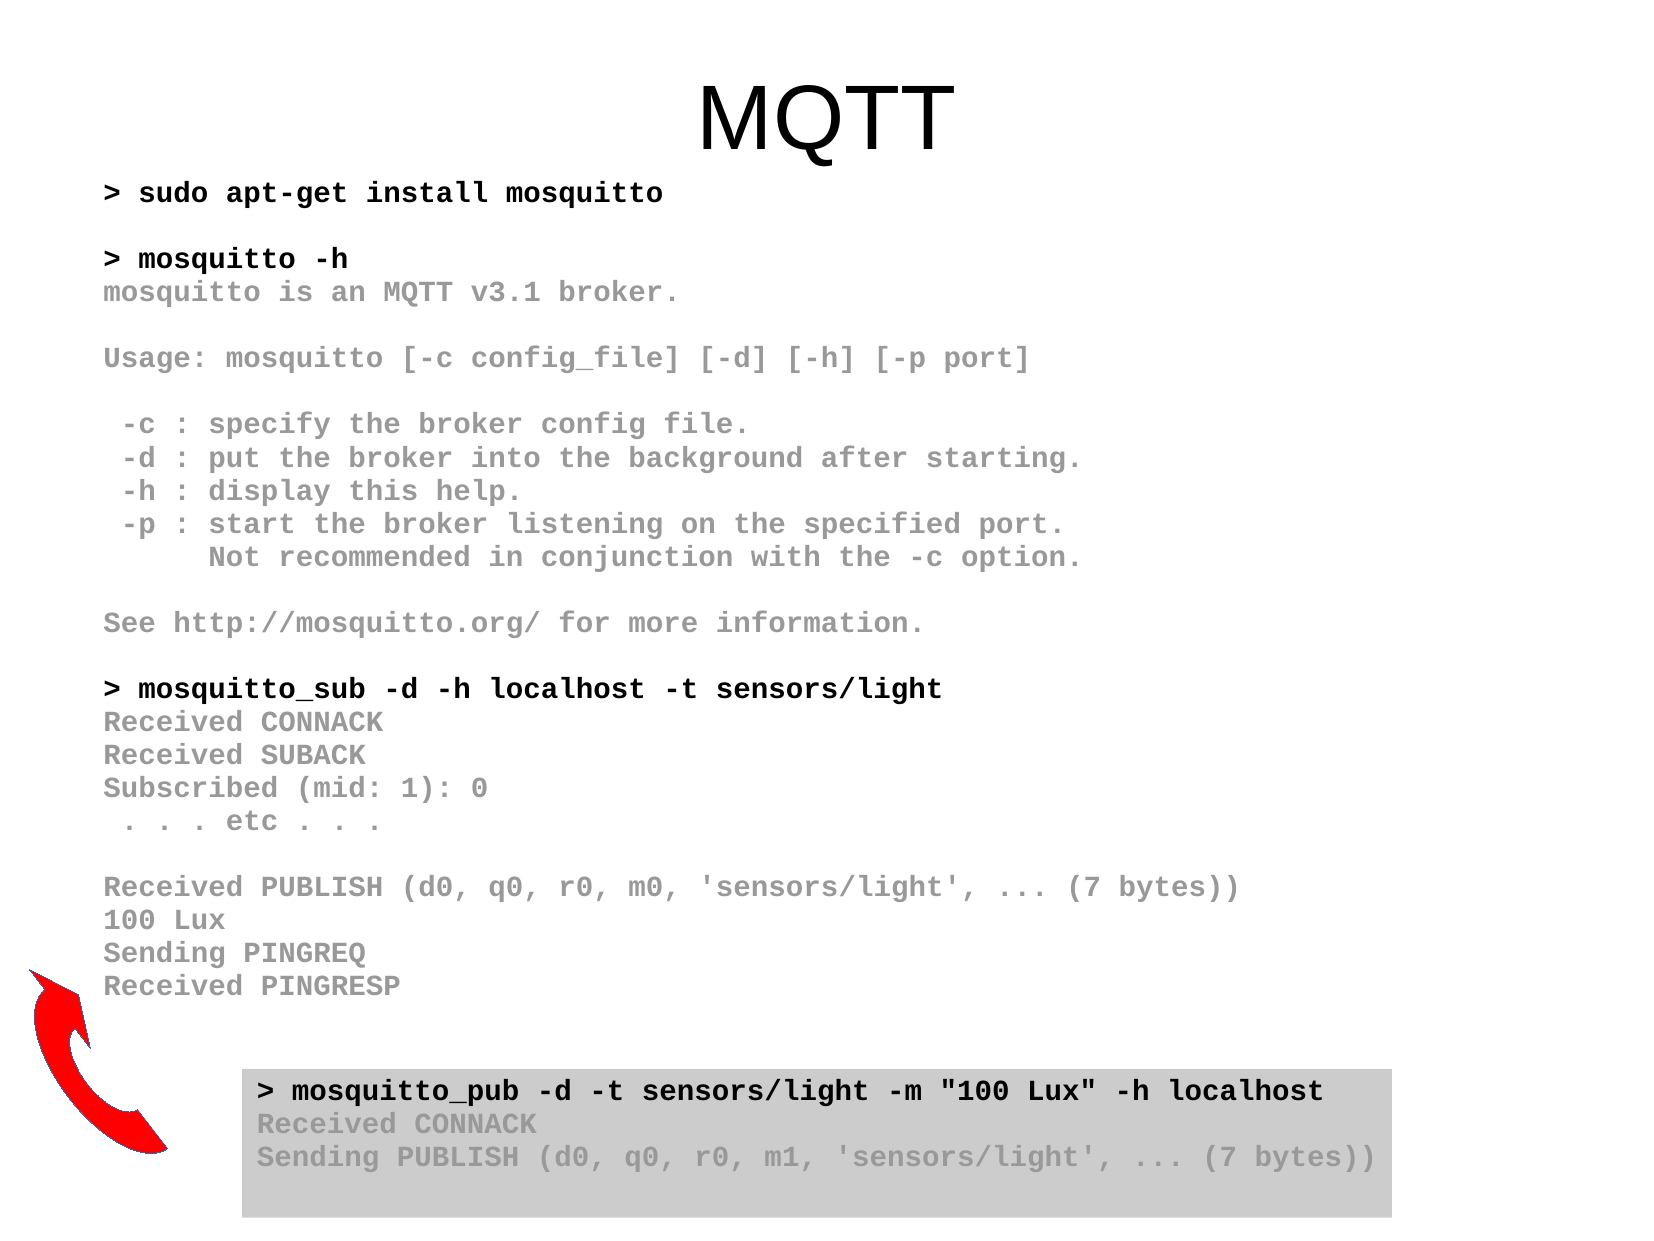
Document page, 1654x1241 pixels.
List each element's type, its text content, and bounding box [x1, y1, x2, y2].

text_box > mosquitto_pub -d -t sensors/light -m "100 Lux" -h localhost Received CONNACK Sending PUBLISH (d0, q0, r0, m1, 'sensors/light', ... (7 bytes)) [242, 1068, 1392, 1218]
title MQTT [82, 13, 1571, 222]
text_box > sudo apt-get install mosquitto > mosquitto -h mosquitto is an MQTT v3.1 broker. Usage: mosquitto [-c config_file] [-d] [-h] [-p port] -c : specify the broker config file. -d : put the broker into the background after starting. -h : display this help. -p : start the broker listening on the specified port. Not recommended in conjunction with the -c option. See http://mosquitto.org/ for more information. > mosquitto_sub -d -h localhost -t sensors/light Received CONNACK Received SUBACK Subscribed (mid: 1): 0 . . . etc . . . Received PUBLISH (d0, q0, r0, m0, 'sensors/light', ... (7 bytes)) 100 Lux Sending PINGREQ Received PINGRESP [88, 171, 1256, 1024]
text_box [29, 969, 168, 1154]
